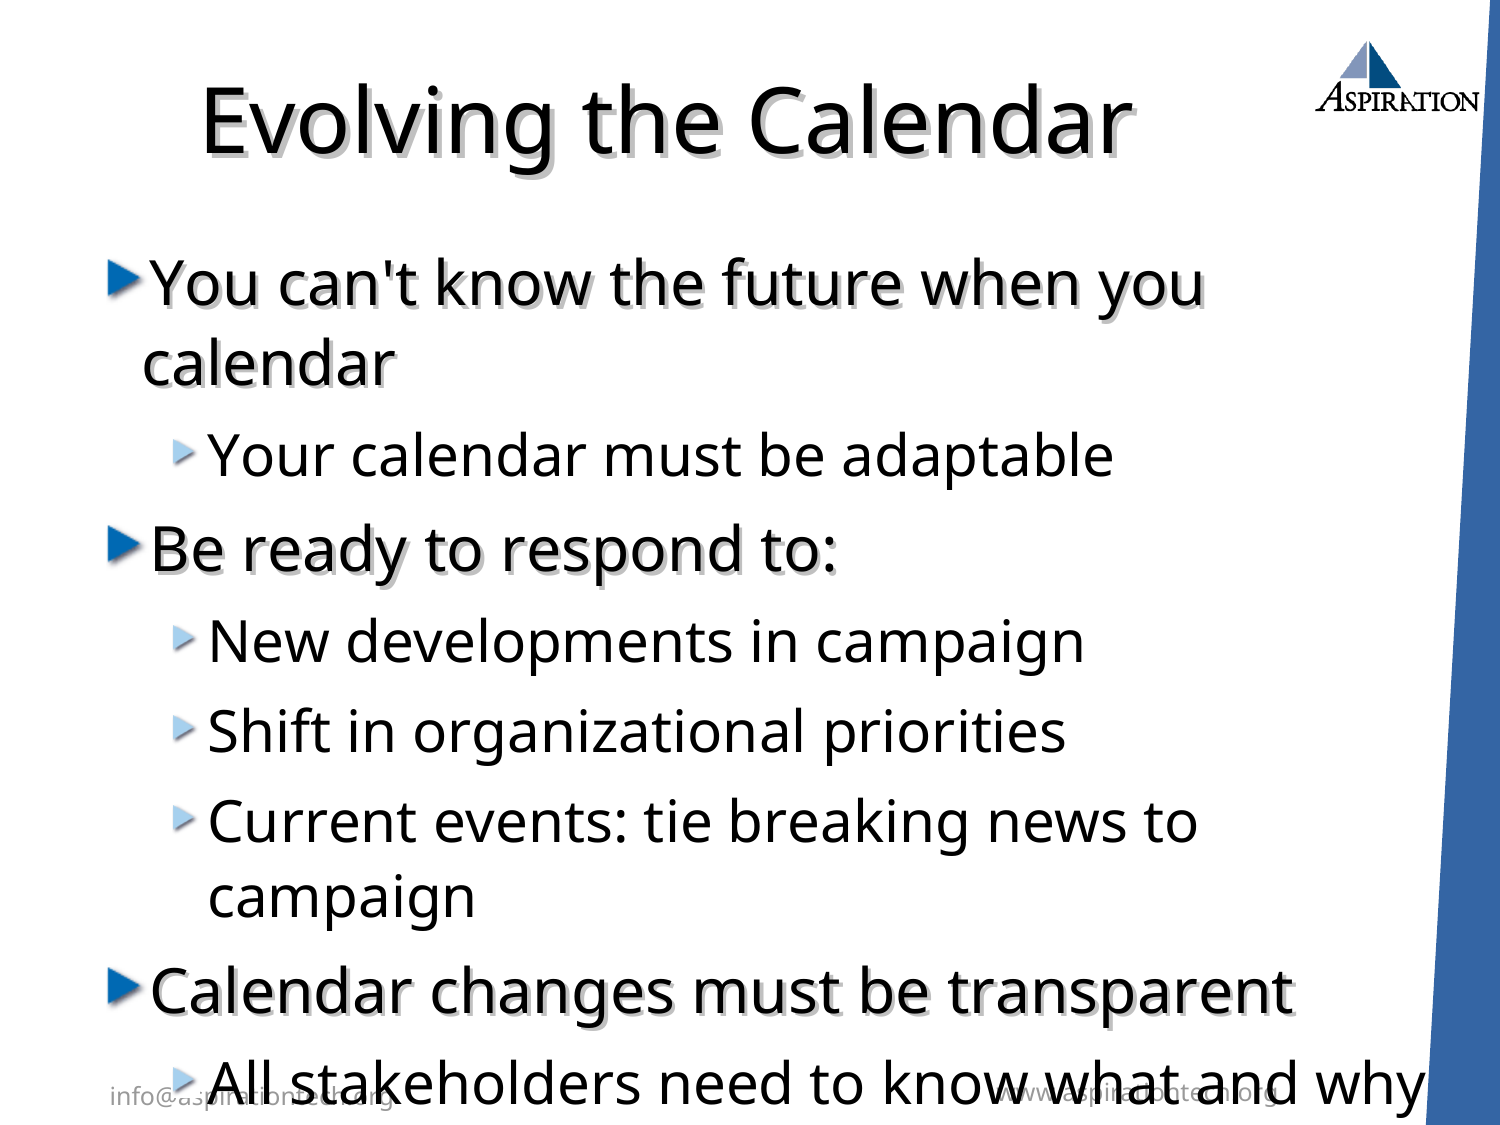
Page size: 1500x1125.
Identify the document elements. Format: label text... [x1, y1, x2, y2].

list You can't know the future when you calendar Your calendar must be adaptable Be ready to respond to: New developments in campaign Shift in organizational priorities Current events: tie breaking news to campaign Calendar changes must be transparent All stakeholders need to know what and why [49, 238, 1447, 961]
picture [171, 1064, 200, 1098]
title Evolving the Calendar [49, 19, 1284, 206]
picture [105, 963, 150, 1014]
picture [1315, 41, 1480, 120]
